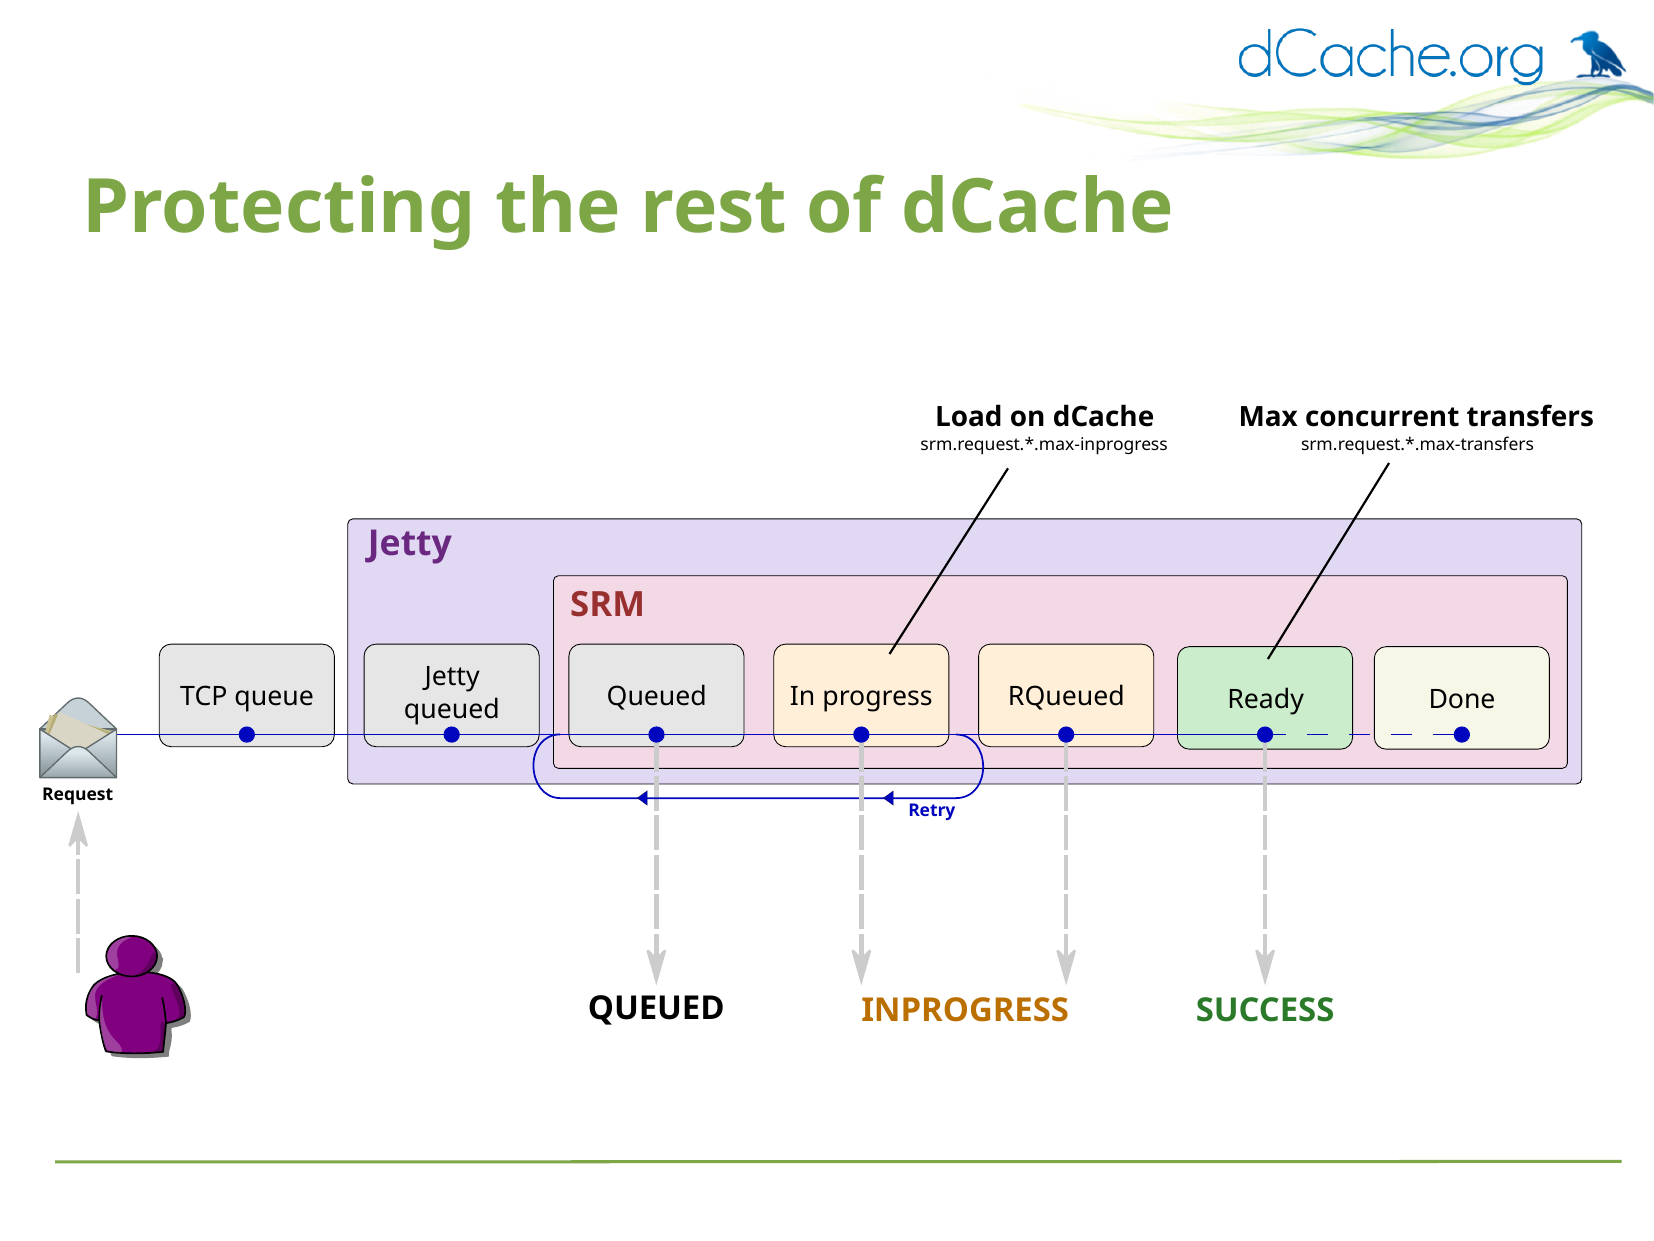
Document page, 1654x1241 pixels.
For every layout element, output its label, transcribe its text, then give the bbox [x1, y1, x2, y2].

title Protecting the rest of dCache [82, 155, 1605, 252]
picture [38, 404, 1617, 1059]
picture [956, 16, 1654, 169]
